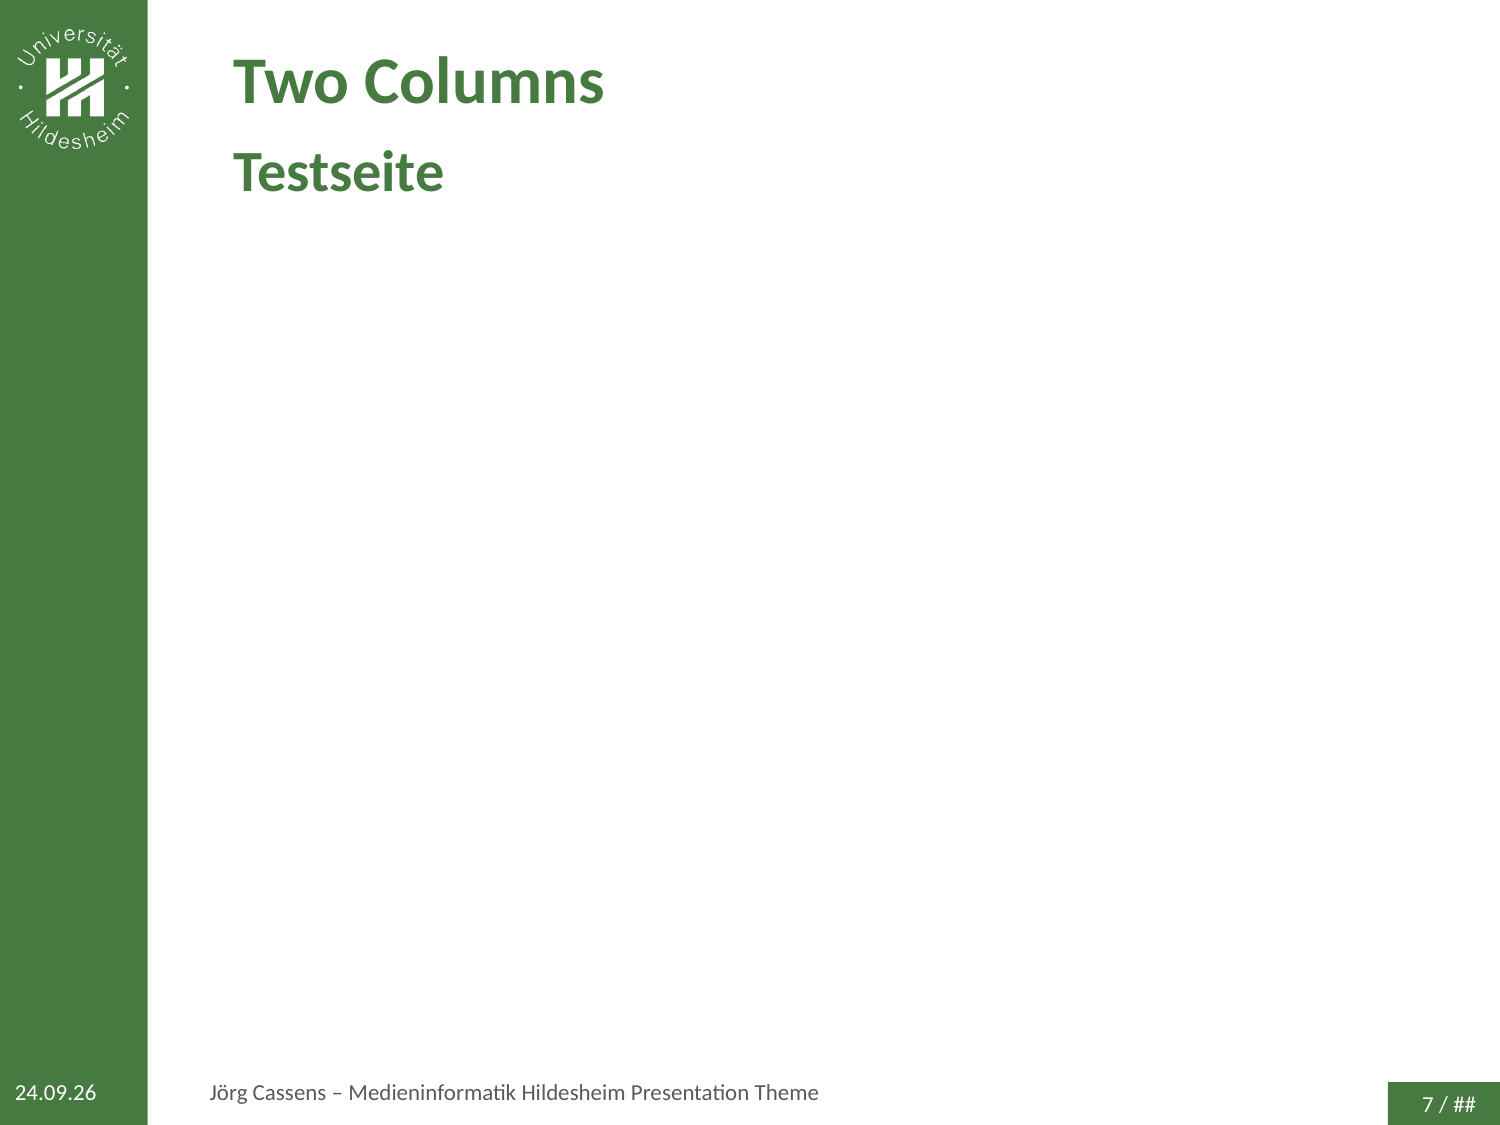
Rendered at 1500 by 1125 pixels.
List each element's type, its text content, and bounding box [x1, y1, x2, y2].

list Testseite [218, 125, 1424, 208]
picture [17, 29, 129, 149]
title Two Columns [218, 30, 1425, 124]
